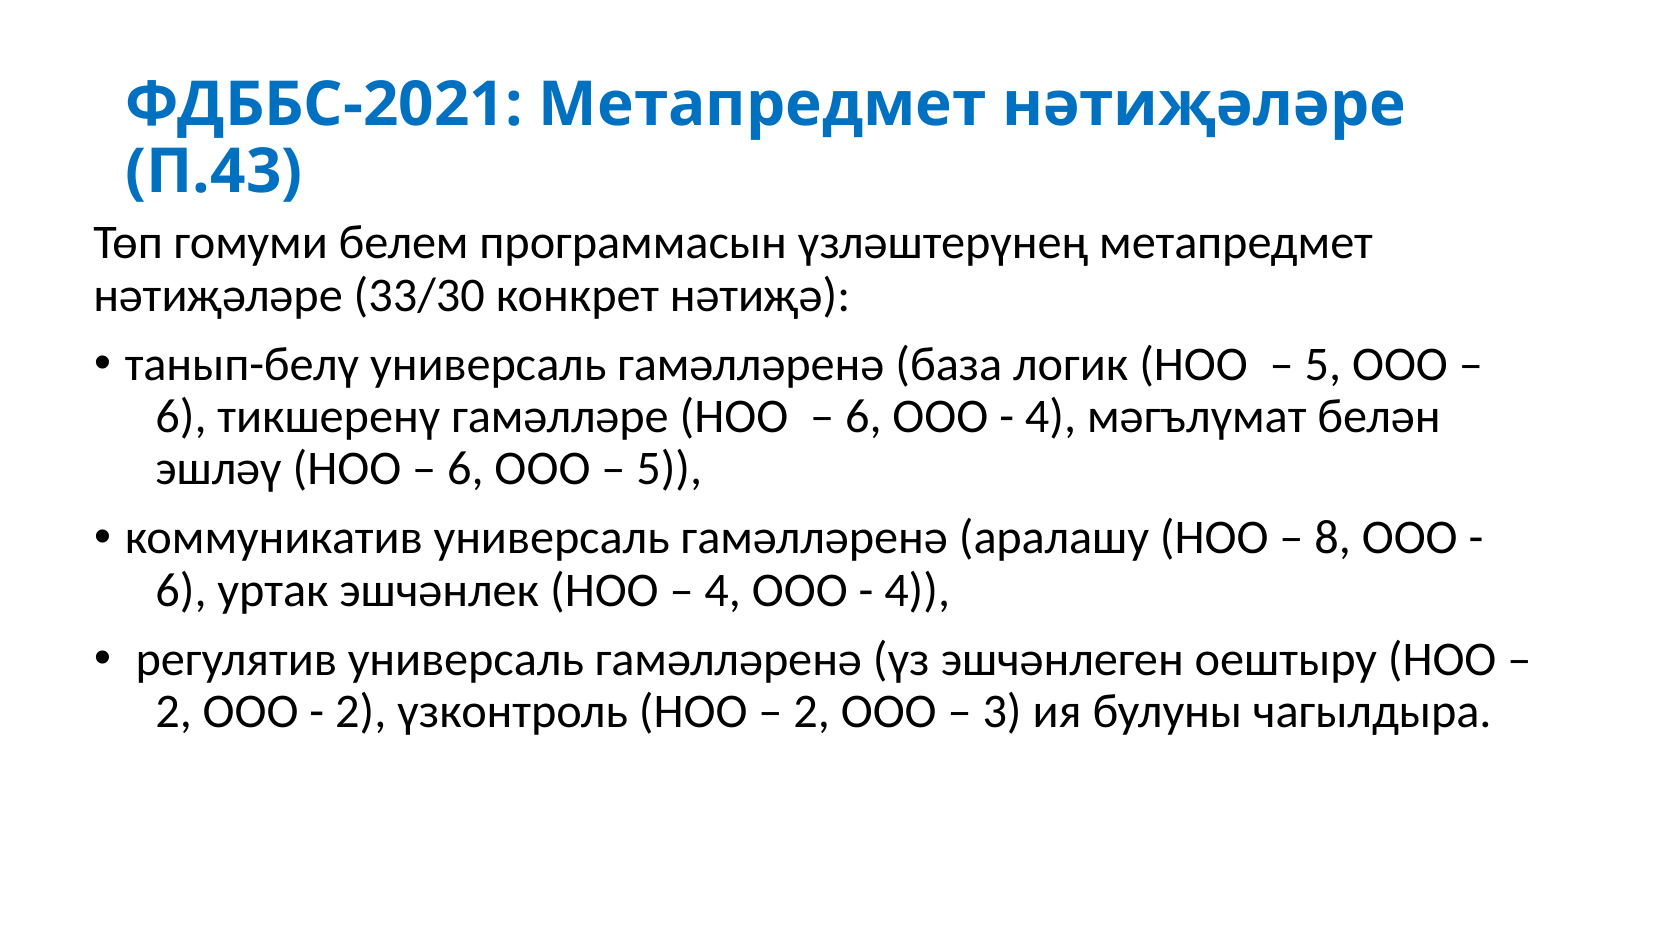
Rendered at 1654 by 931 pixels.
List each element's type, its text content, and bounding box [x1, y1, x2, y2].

text_box ФДББС-2021: Метапредмет нәтиҗәләре (П.43) [114, 49, 1540, 211]
text_box Төп гомуми белем программасын үзләштерүнең метапредмет нәтиҗәләре (33/30 конкрет нәтиҗә): танып-белү универсаль гамәлләренә (база логик (НОО – 5, ООО – 6), тикшеренү гамәлләре (НОО – 6, ООО - 4), мәгълүмат белән эшләү (НОО – 6, ООО – 5)), коммуникатив универсаль гамәлләренә (аралашу (НОО – 8, ООО - 6), уртак эшчәнлек (НОО – 4, ООО - 4)), регулятив универсаль гамәлләренә (үз эшчәнлеген оештыру (НОО – 2, ООО - 2), үзконтроль (НОО – 2, ООО – 3) ия булуны чагылдыра. [81, 211, 1558, 880]
